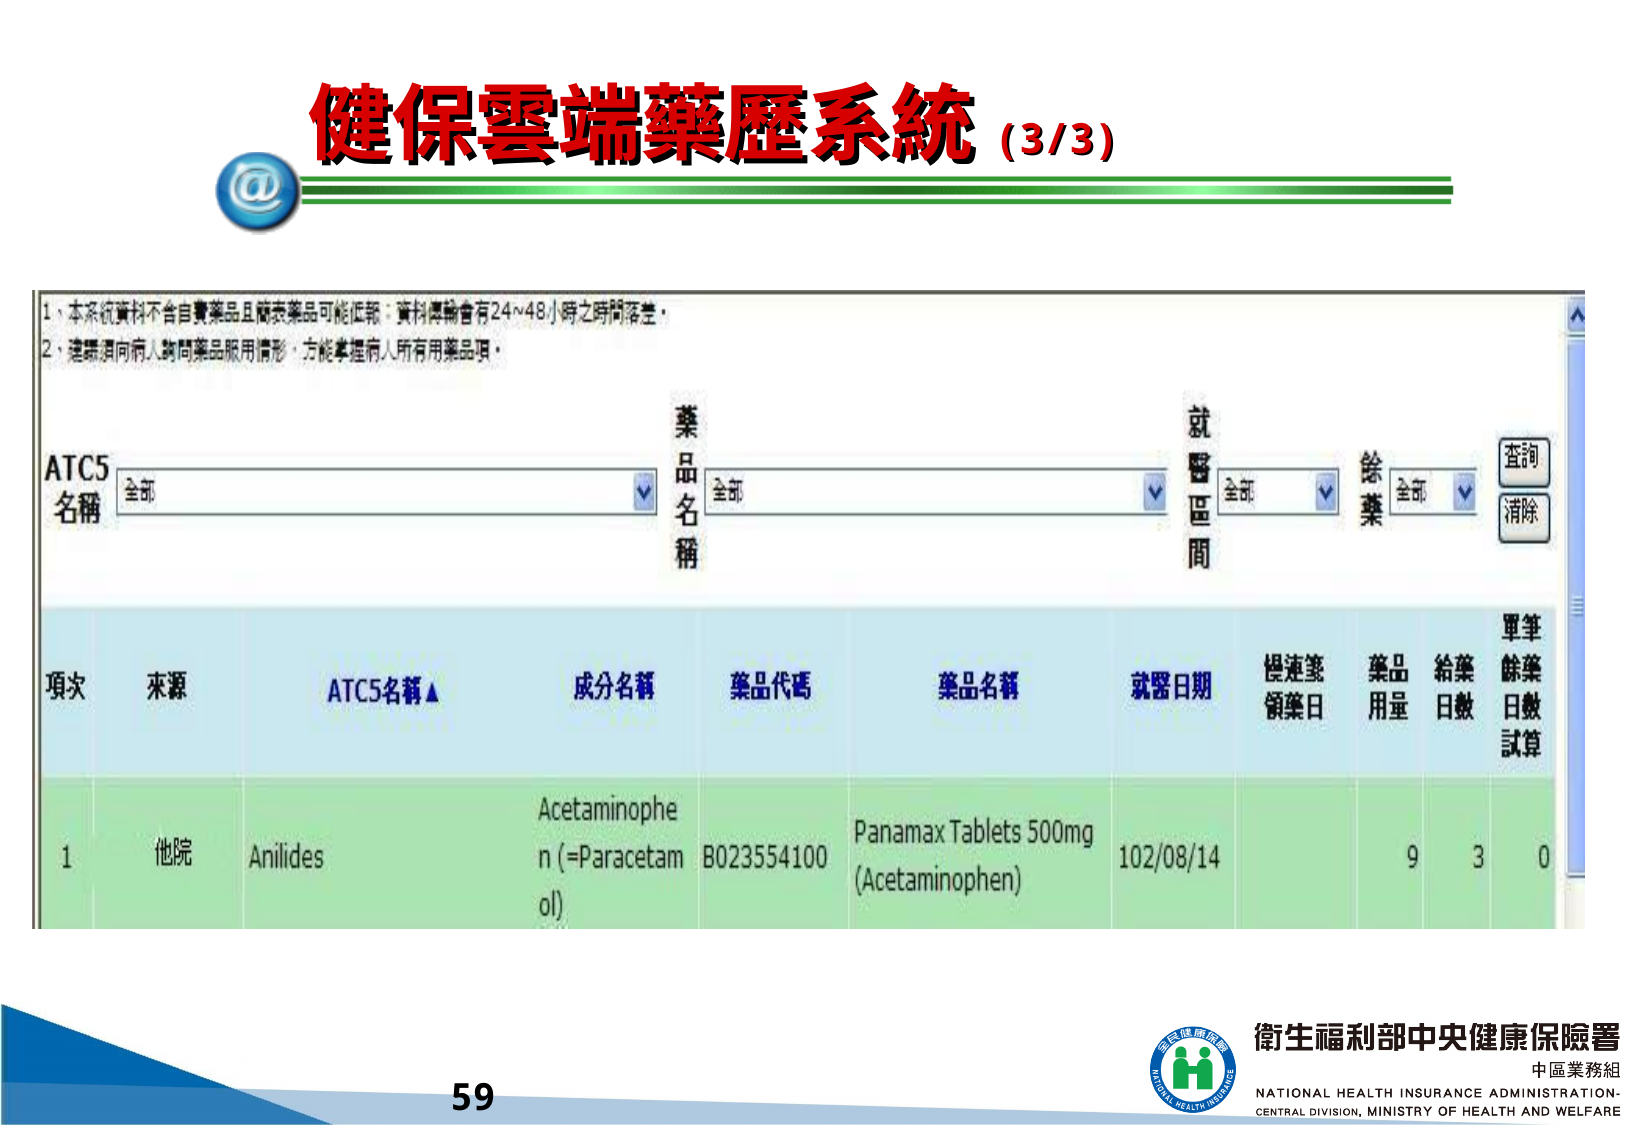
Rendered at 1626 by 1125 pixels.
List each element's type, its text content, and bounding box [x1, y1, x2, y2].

text_box [435, 1065, 815, 1125]
title 健保雲端藥歷系統(3/3) [292, 42, 1550, 198]
picture [32, 290, 1585, 929]
